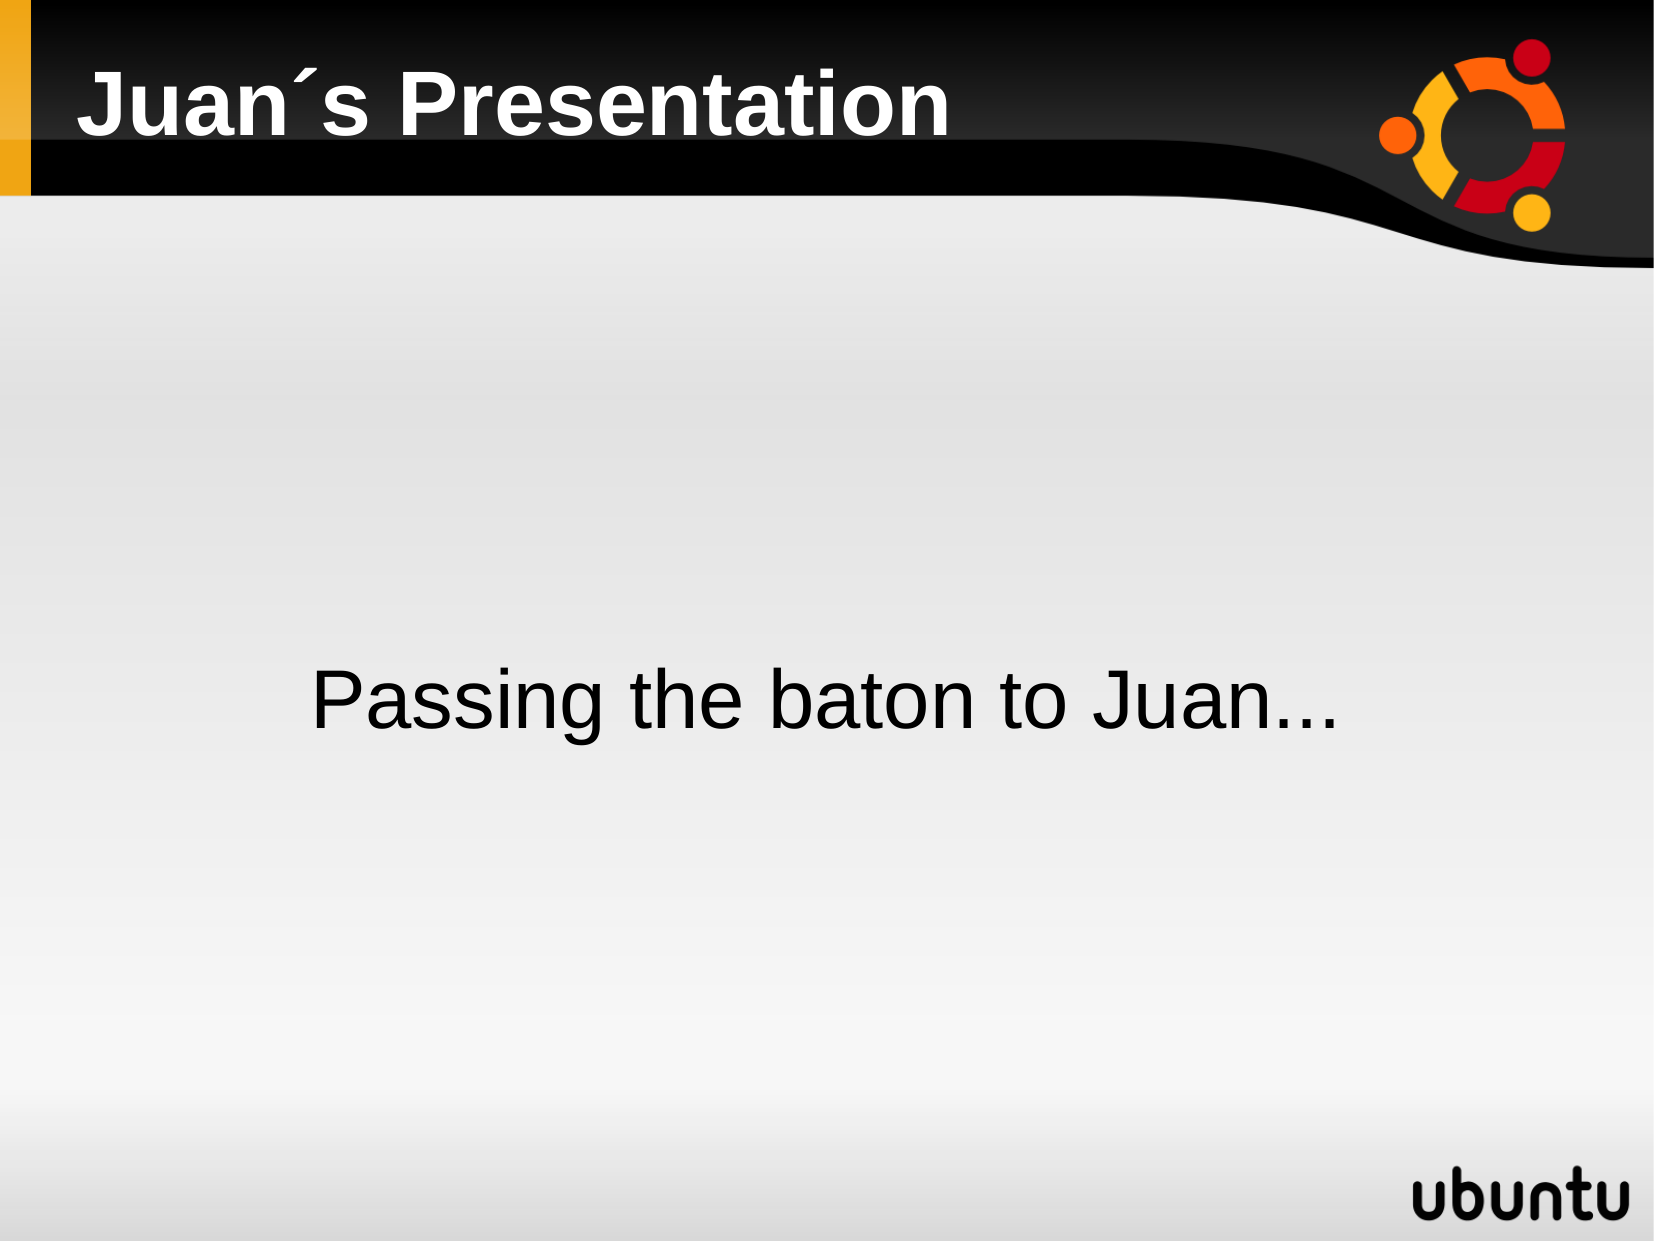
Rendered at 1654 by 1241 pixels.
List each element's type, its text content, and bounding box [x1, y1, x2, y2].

subtitle Passing the baton to Juan... [82, 297, 1571, 1102]
title Juan´s Presentation [76, 0, 1565, 208]
picture [0, 0, 1654, 1241]
